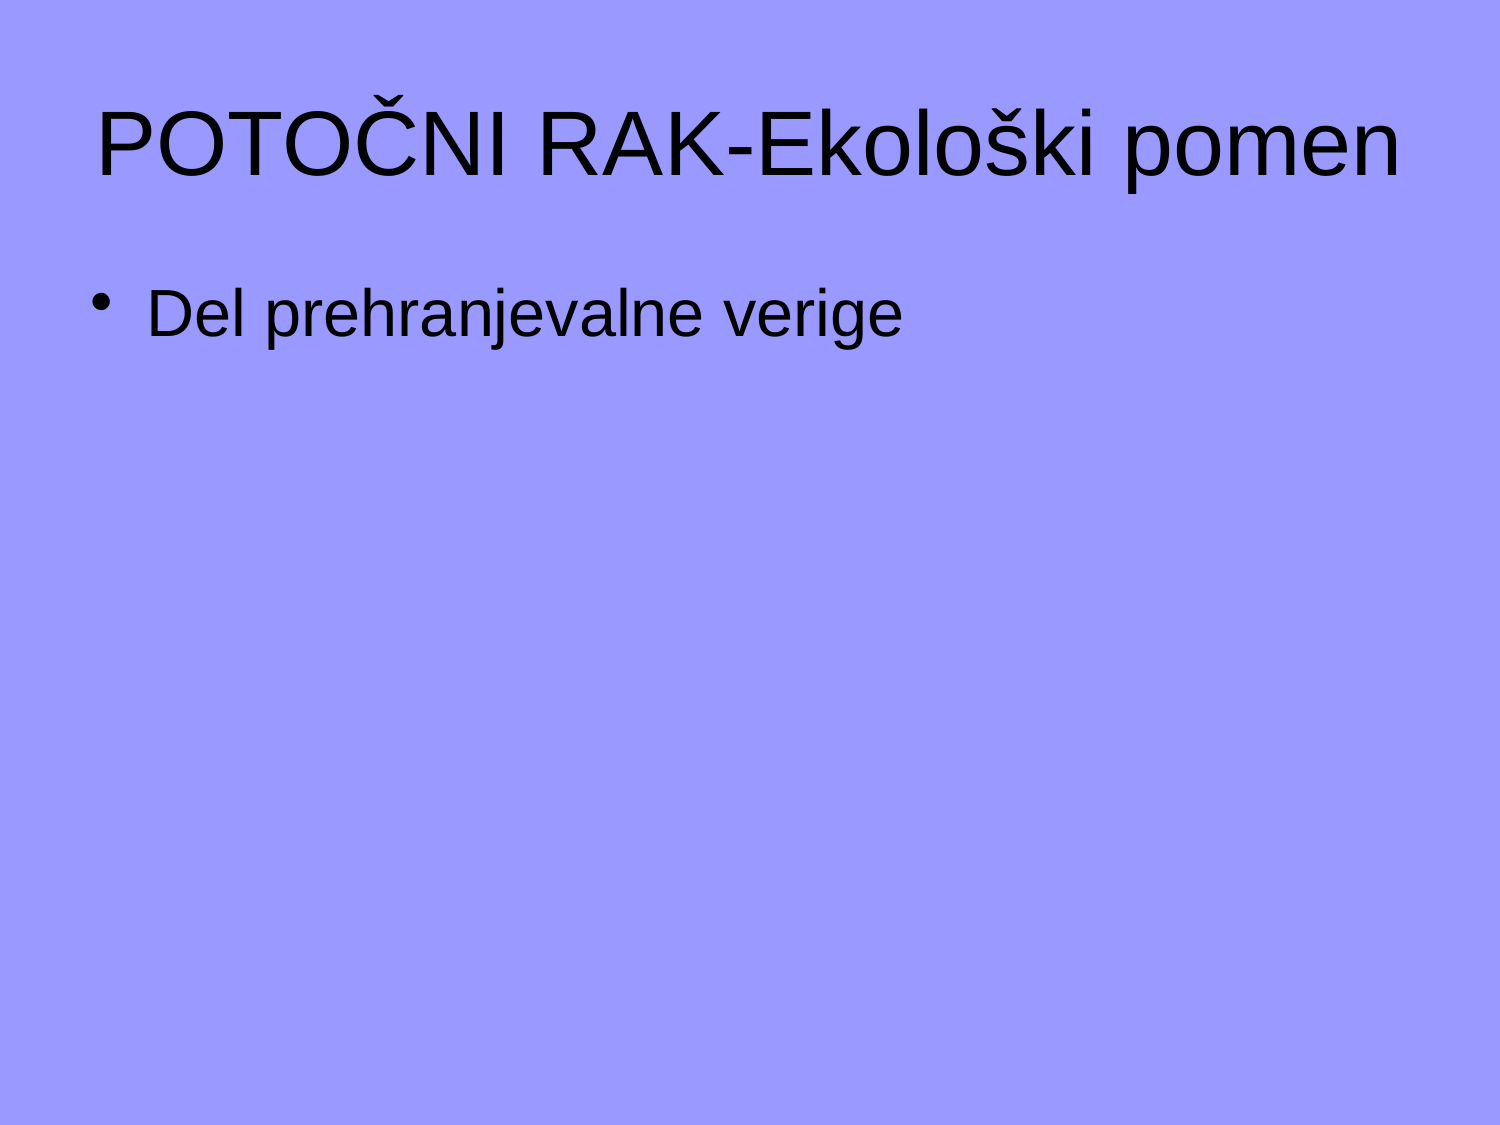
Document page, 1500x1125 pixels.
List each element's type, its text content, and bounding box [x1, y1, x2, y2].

title POTOČNI RAK-Ekološki pomen [75, 45, 1425, 233]
list Del prehranjevalne verige [75, 262, 1425, 1005]
